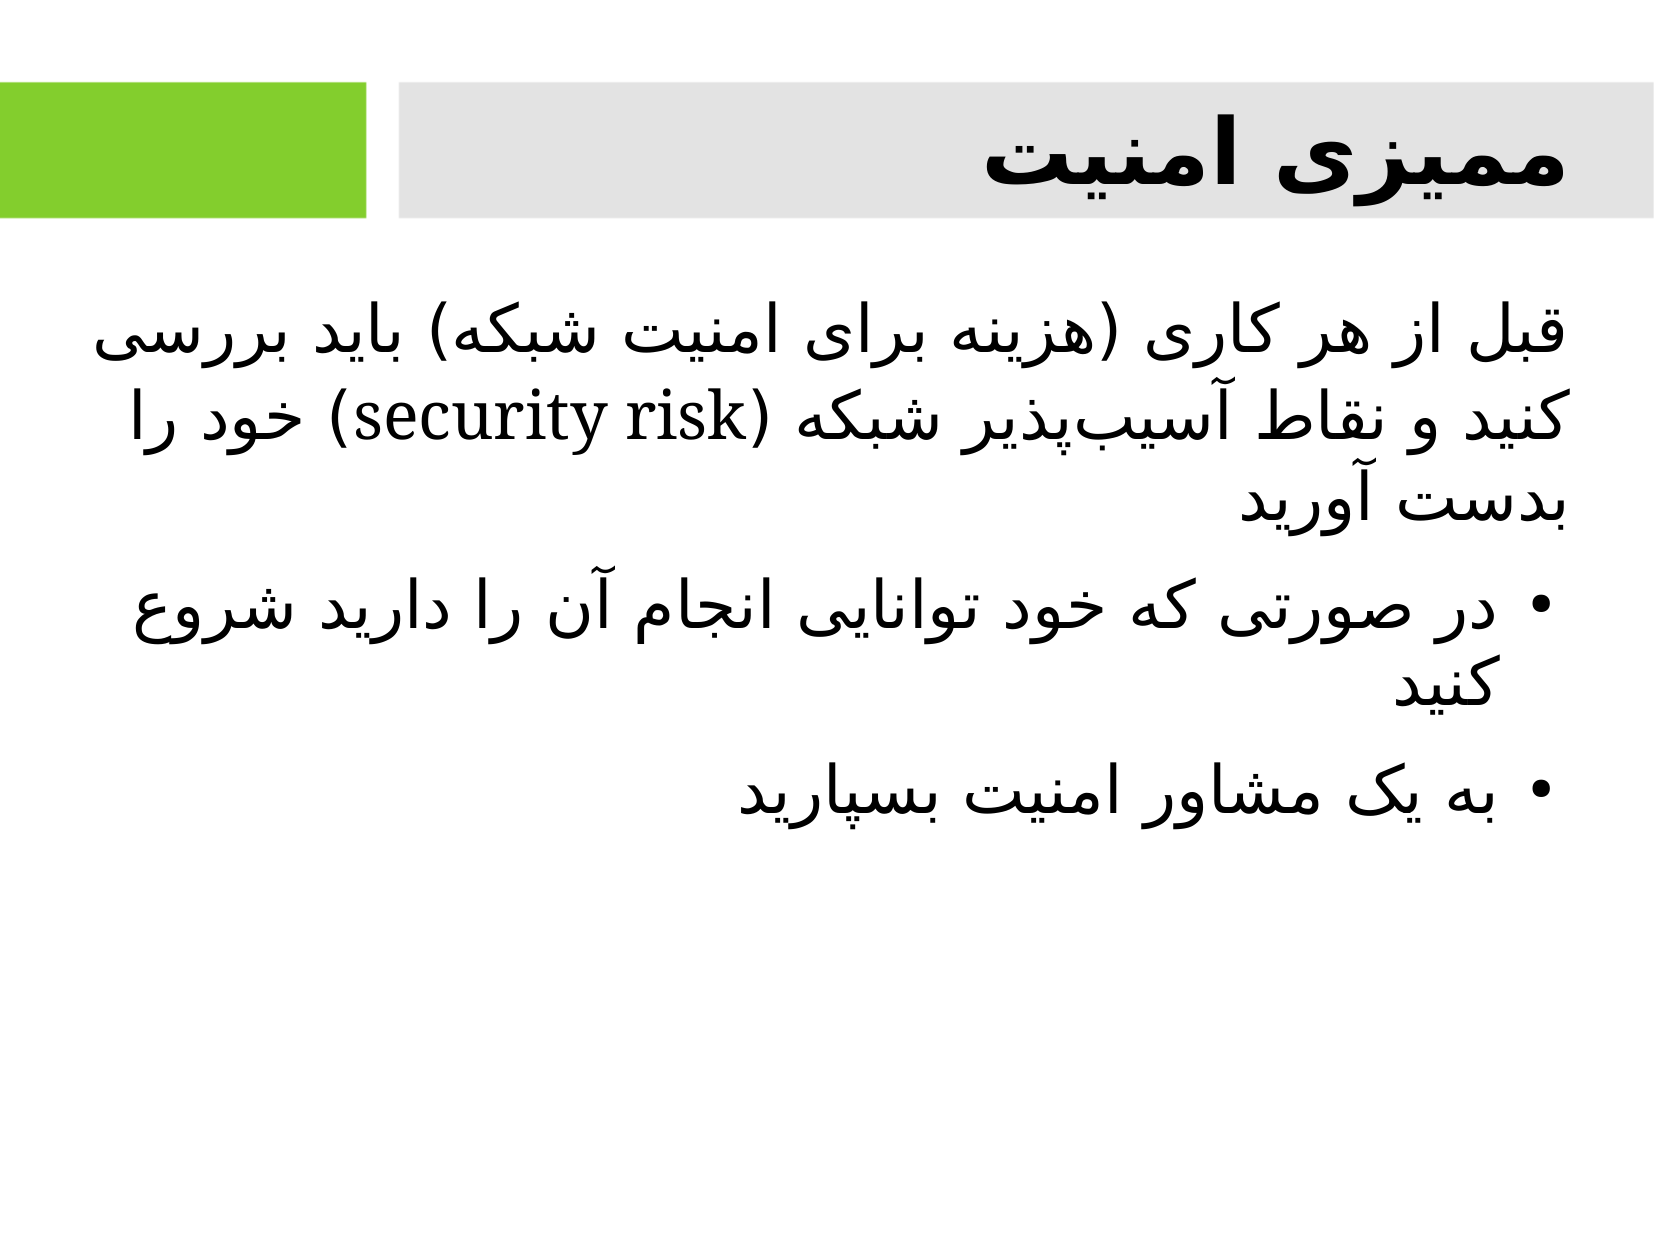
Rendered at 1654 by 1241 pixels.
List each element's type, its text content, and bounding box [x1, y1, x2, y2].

list قبل از هر کاری (هزینه برای امنیت شبکه) باید بررسی کنید و نقاط آسیب‌پذیر شبکه (security risk) خود را بدست آورید در صورتی که خود توانایی انجام آن را دارید شروع کنید به یک مشاور امنیت بسپارید [82, 290, 1571, 1182]
title ممیزی امنیت [82, 49, 1571, 257]
picture [0, 0, 1654, 1241]
